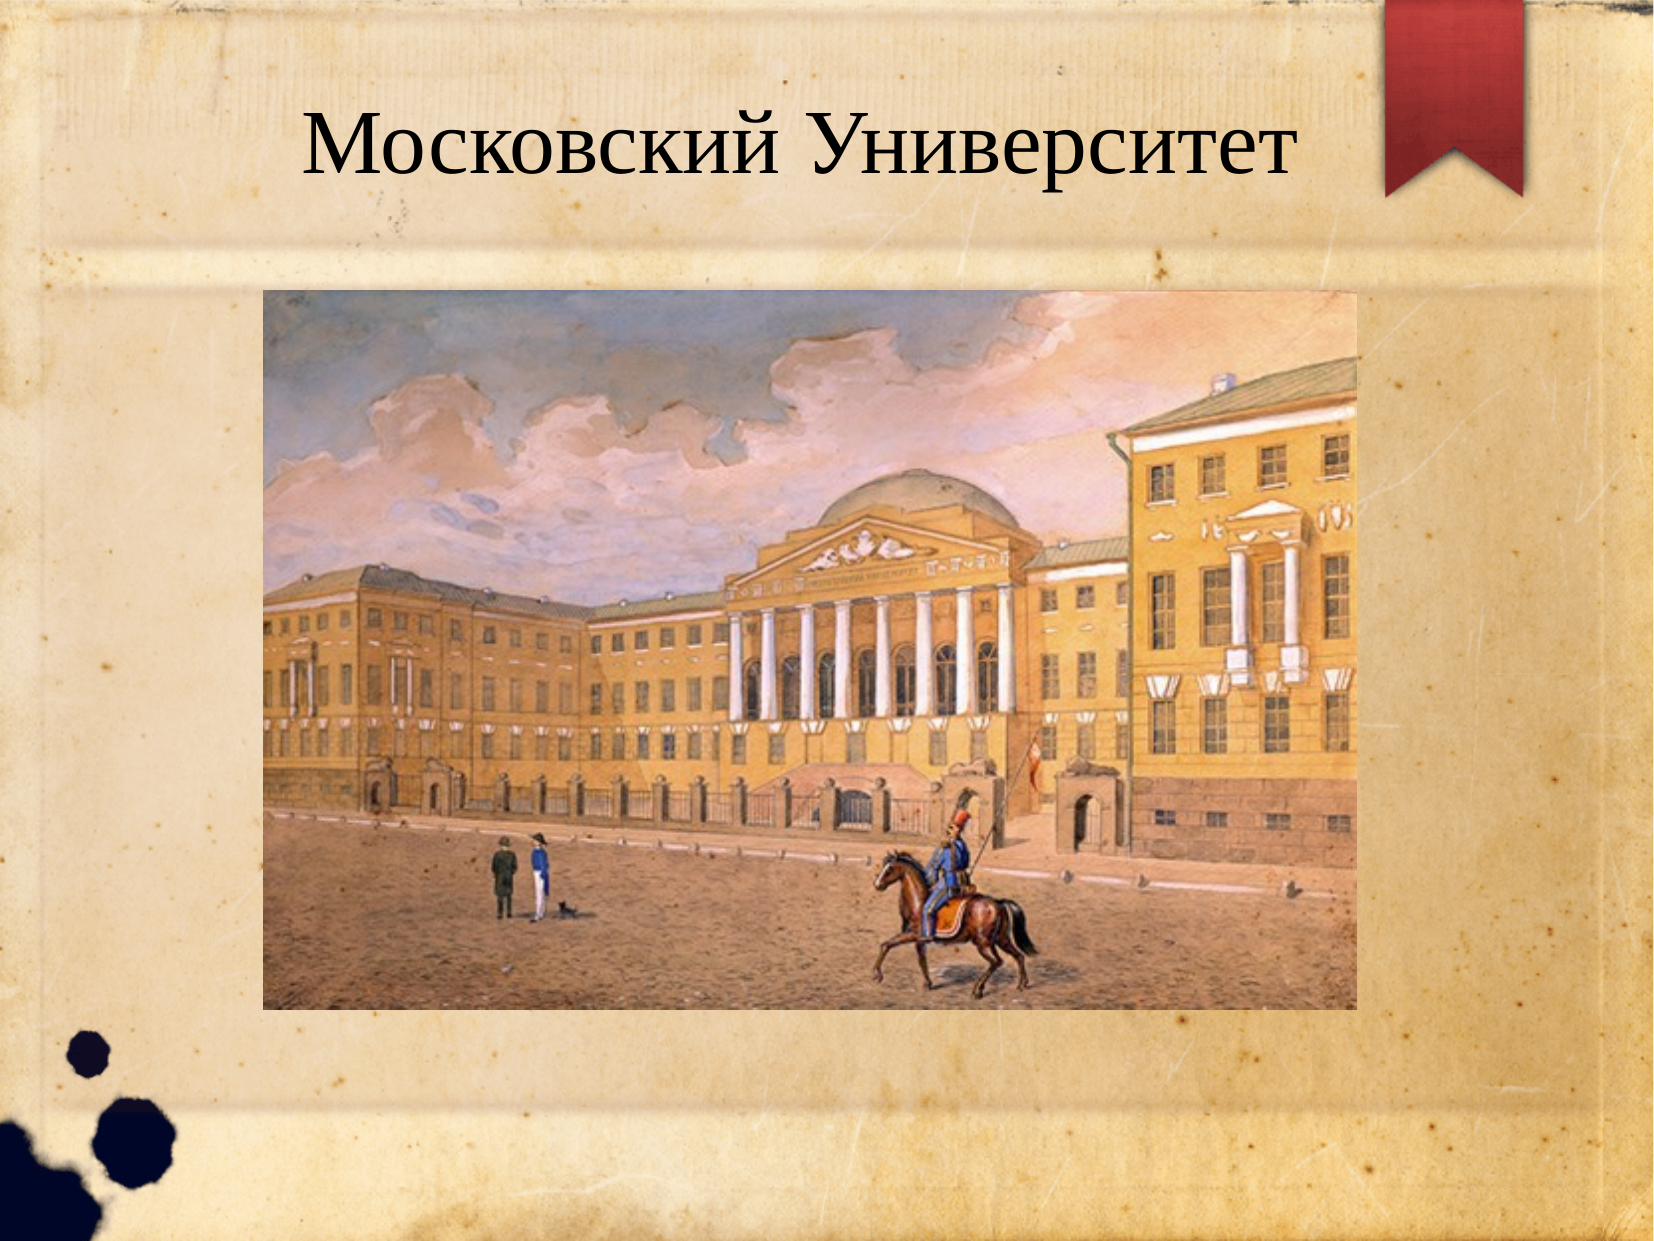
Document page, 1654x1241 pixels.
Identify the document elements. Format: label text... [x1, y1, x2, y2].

picture [0, 0, 1654, 1241]
title Московский Университет [301, 49, 1565, 237]
